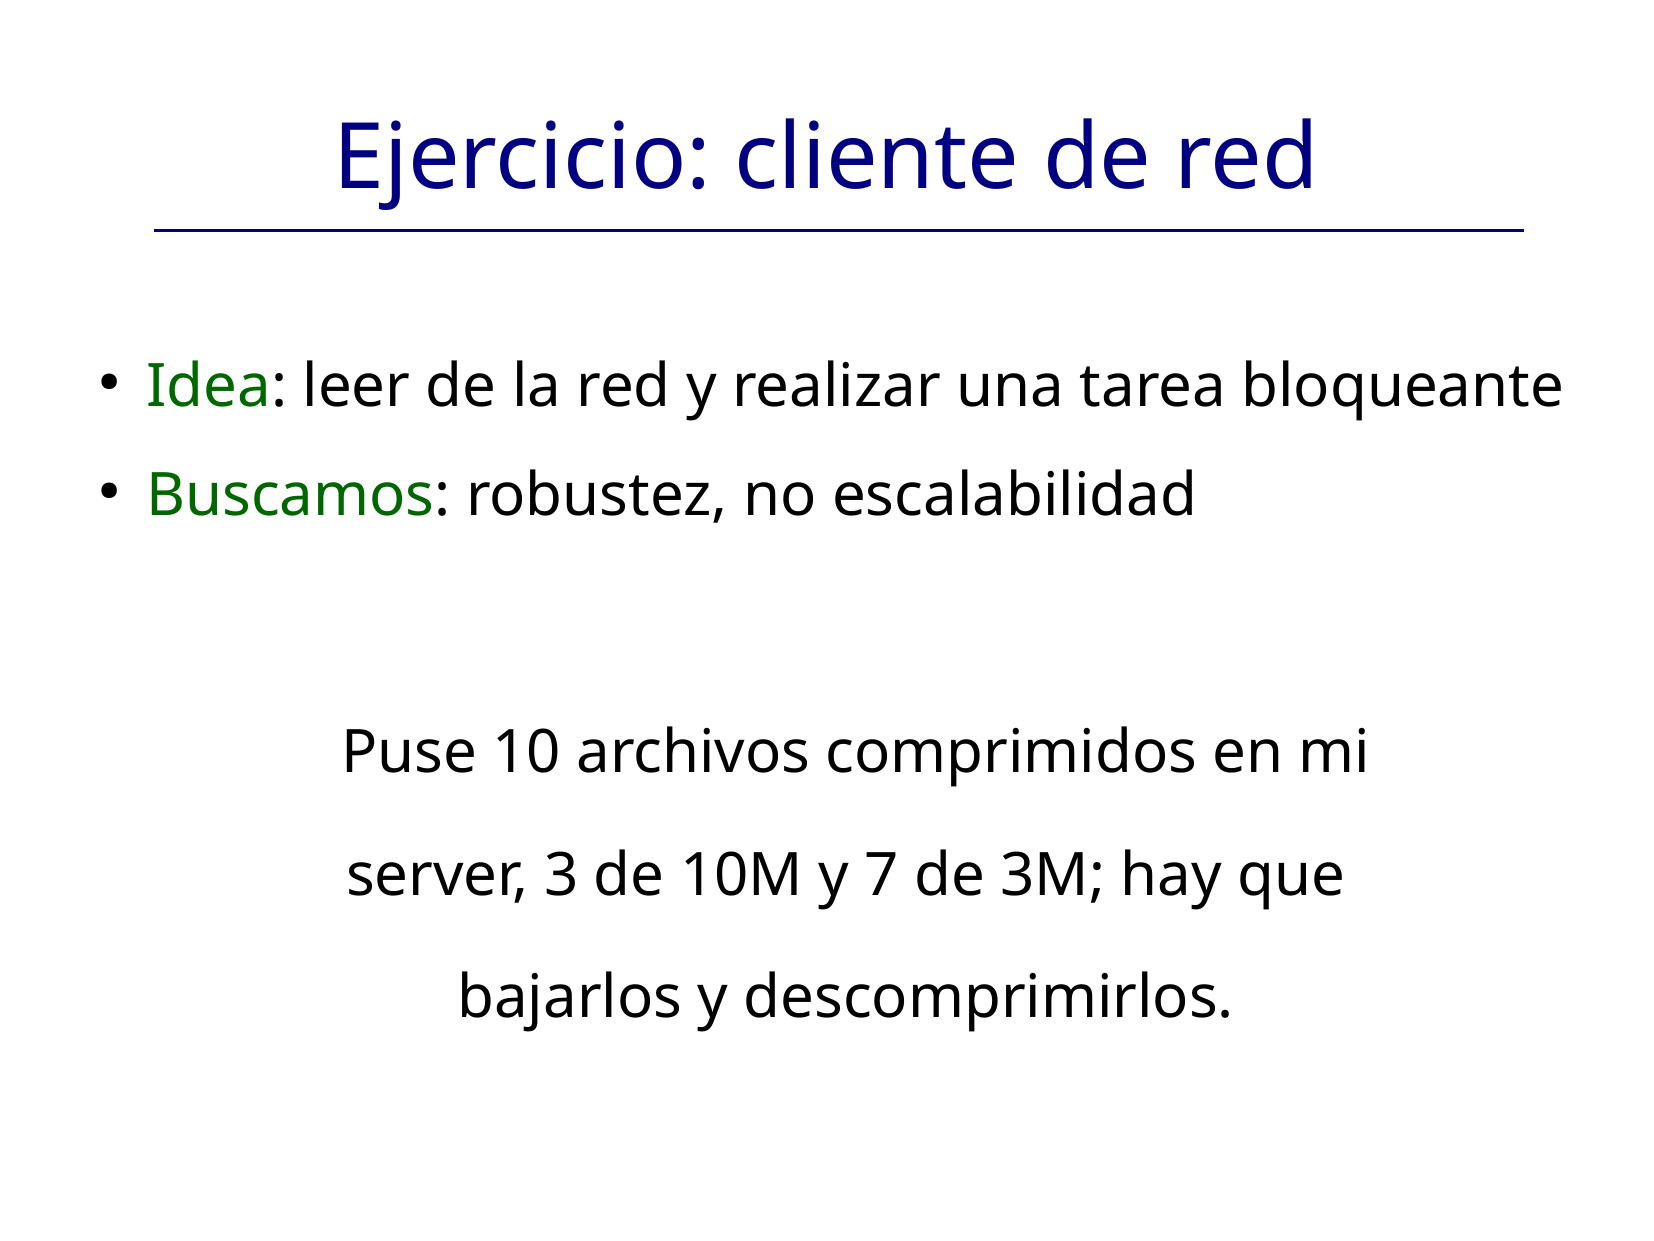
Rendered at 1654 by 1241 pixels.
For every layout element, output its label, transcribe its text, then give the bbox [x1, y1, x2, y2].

list Idea: leer de la red y realizar una tarea bloqueante Buscamos: robustez, no escalabilidad Puse 10 archivos comprimidos en mi server, 3 de 10M y 7 de 3M; hay que bajarlos y descomprimirlos. [82, 342, 1571, 1062]
title Ejercicio: cliente de red [82, 49, 1571, 257]
